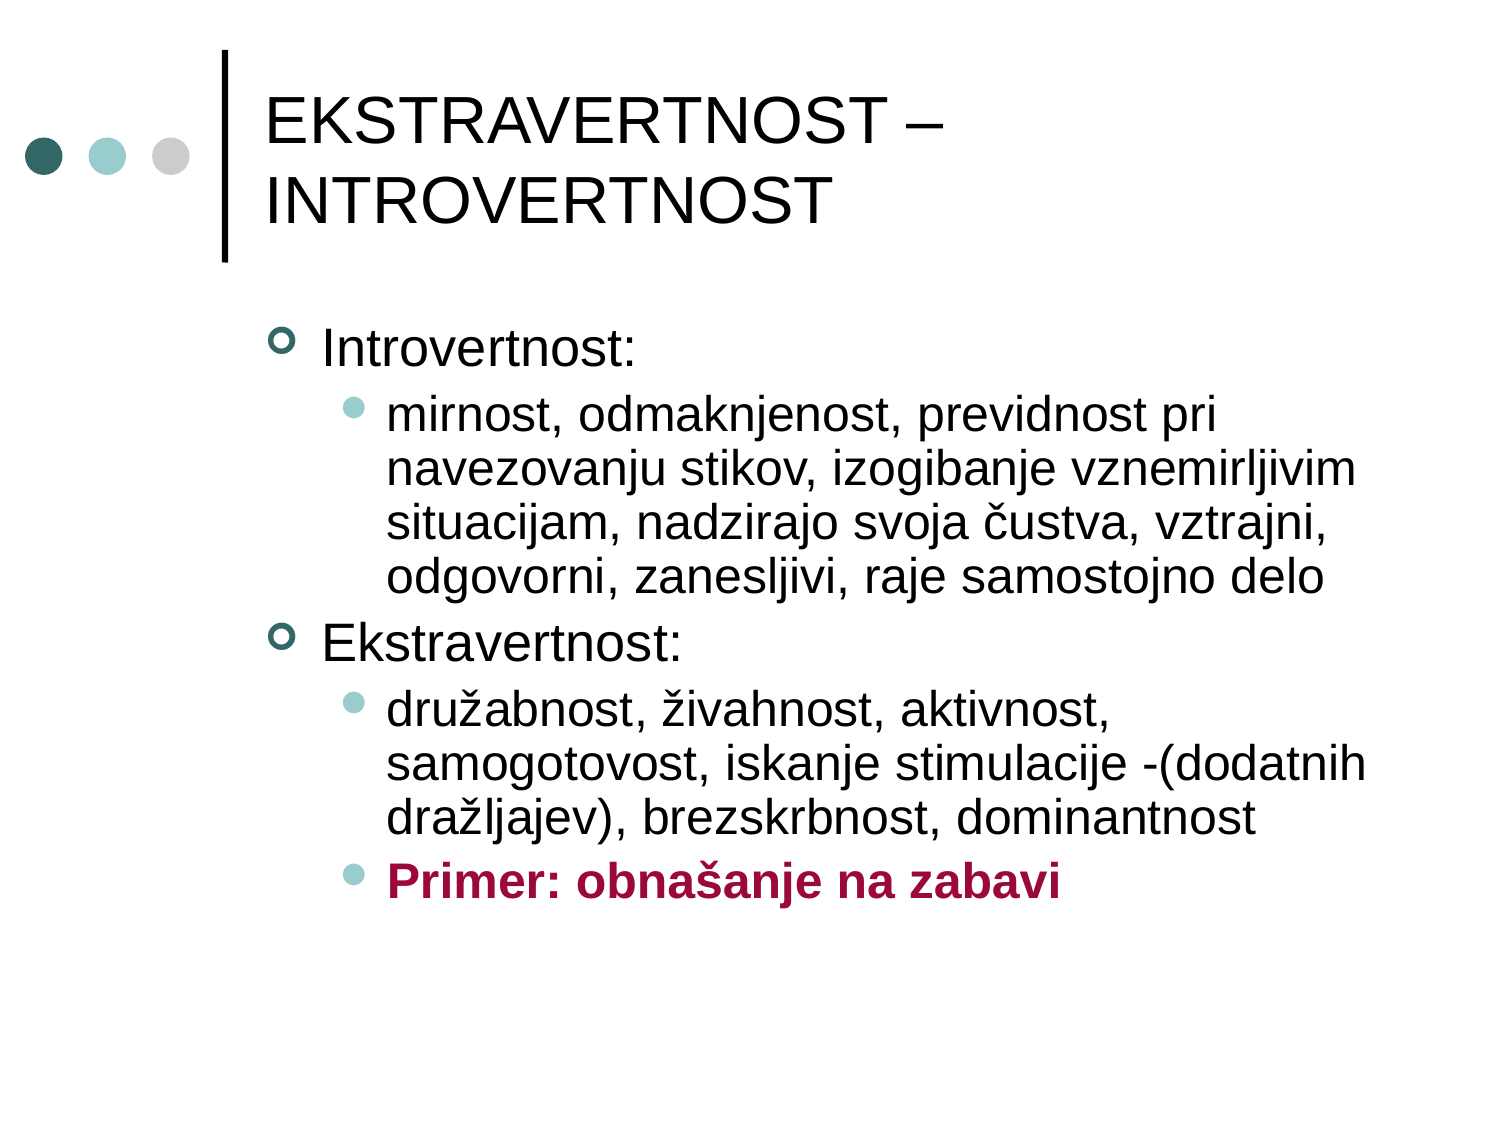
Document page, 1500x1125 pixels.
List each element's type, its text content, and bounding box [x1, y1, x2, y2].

list Introvertnost: mirnost, odmaknjenost, previdnost pri navezovanju stikov, izogibanje vznemirljivim situacijam, nadzirajo svoja čustva, vztrajni, odgovorni, zanesljivi, raje samostojno delo Ekstravertnost: družabnost, živahnost, aktivnost, samogotovost, iskanje stimulacije -(dodatnih dražljajev), brezskrbnost, dominantnost Primer: obnašanje na zabavi [249, 312, 1400, 988]
title EKSTRAVERTNOST – INTROVERTNOST [249, 31, 1400, 282]
